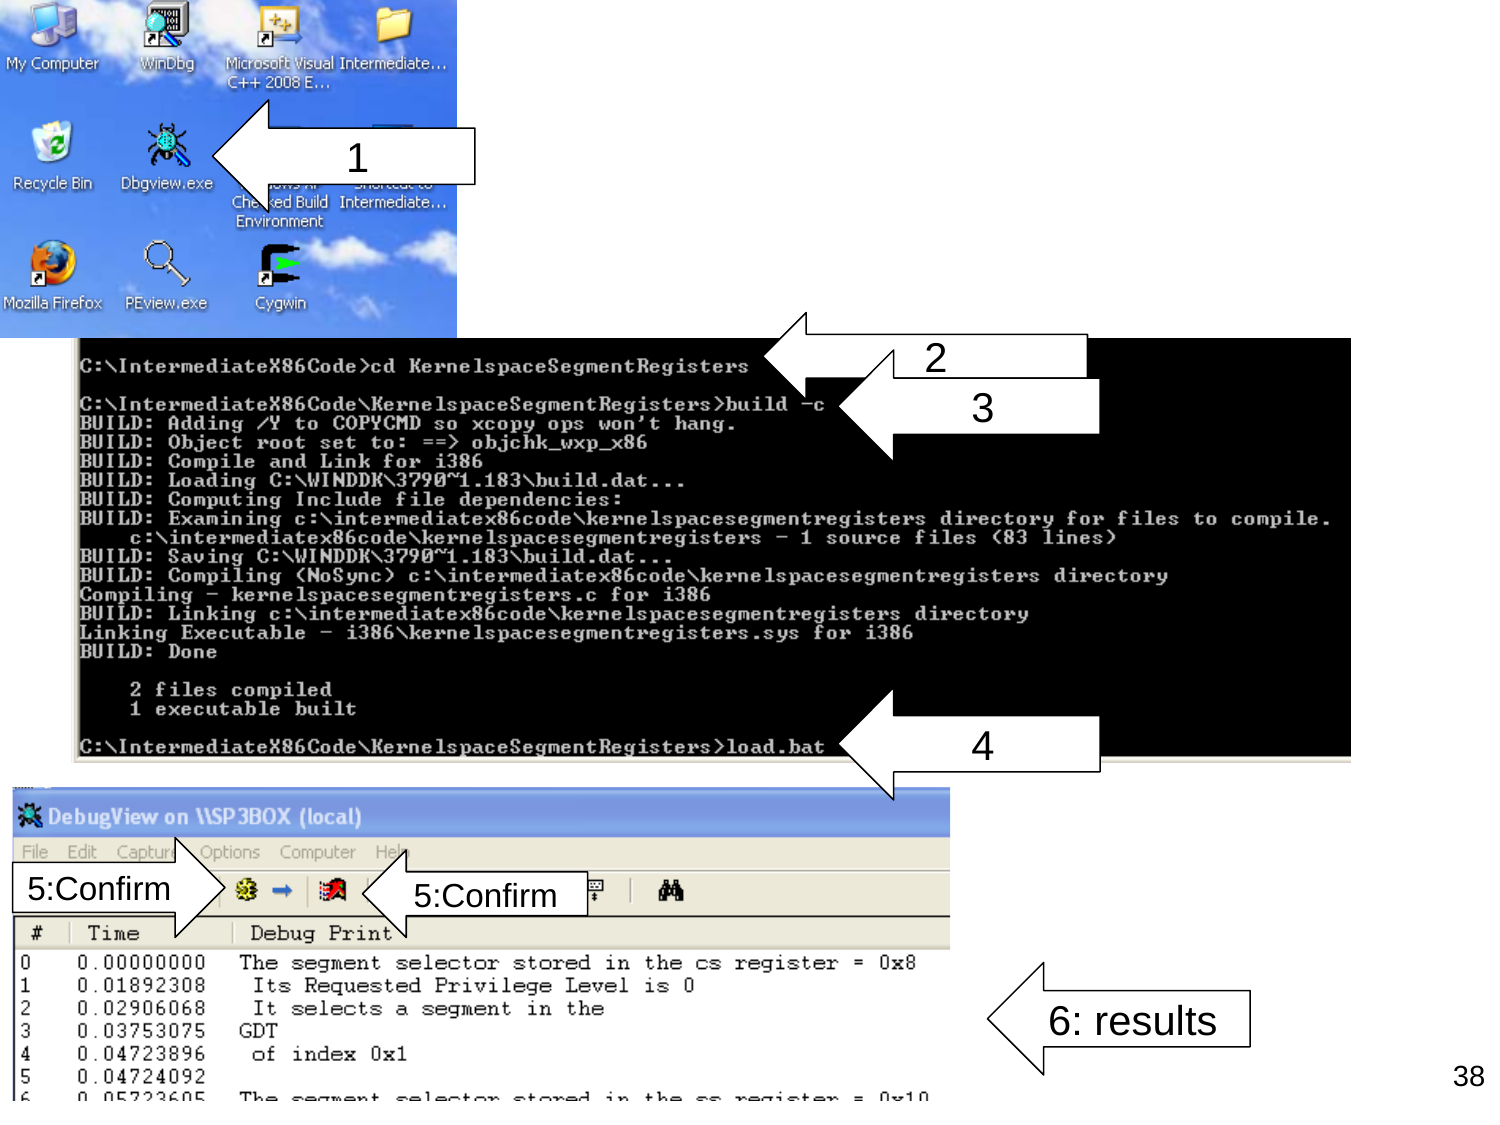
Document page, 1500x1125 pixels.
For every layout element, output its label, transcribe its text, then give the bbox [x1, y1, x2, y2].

text_box 2 [762, 312, 1088, 400]
text_box 3 [837, 349, 1101, 463]
picture [12, 787, 951, 1101]
picture [0, 0, 1351, 763]
text_box 5:Confirm [362, 849, 588, 938]
text_box 1 [212, 99, 475, 213]
text_box 4 [837, 687, 1101, 801]
text_box 5:Confirm [12, 837, 226, 938]
text_box 6: results [987, 962, 1251, 1075]
text_box <number> [1187, 1050, 1500, 1125]
